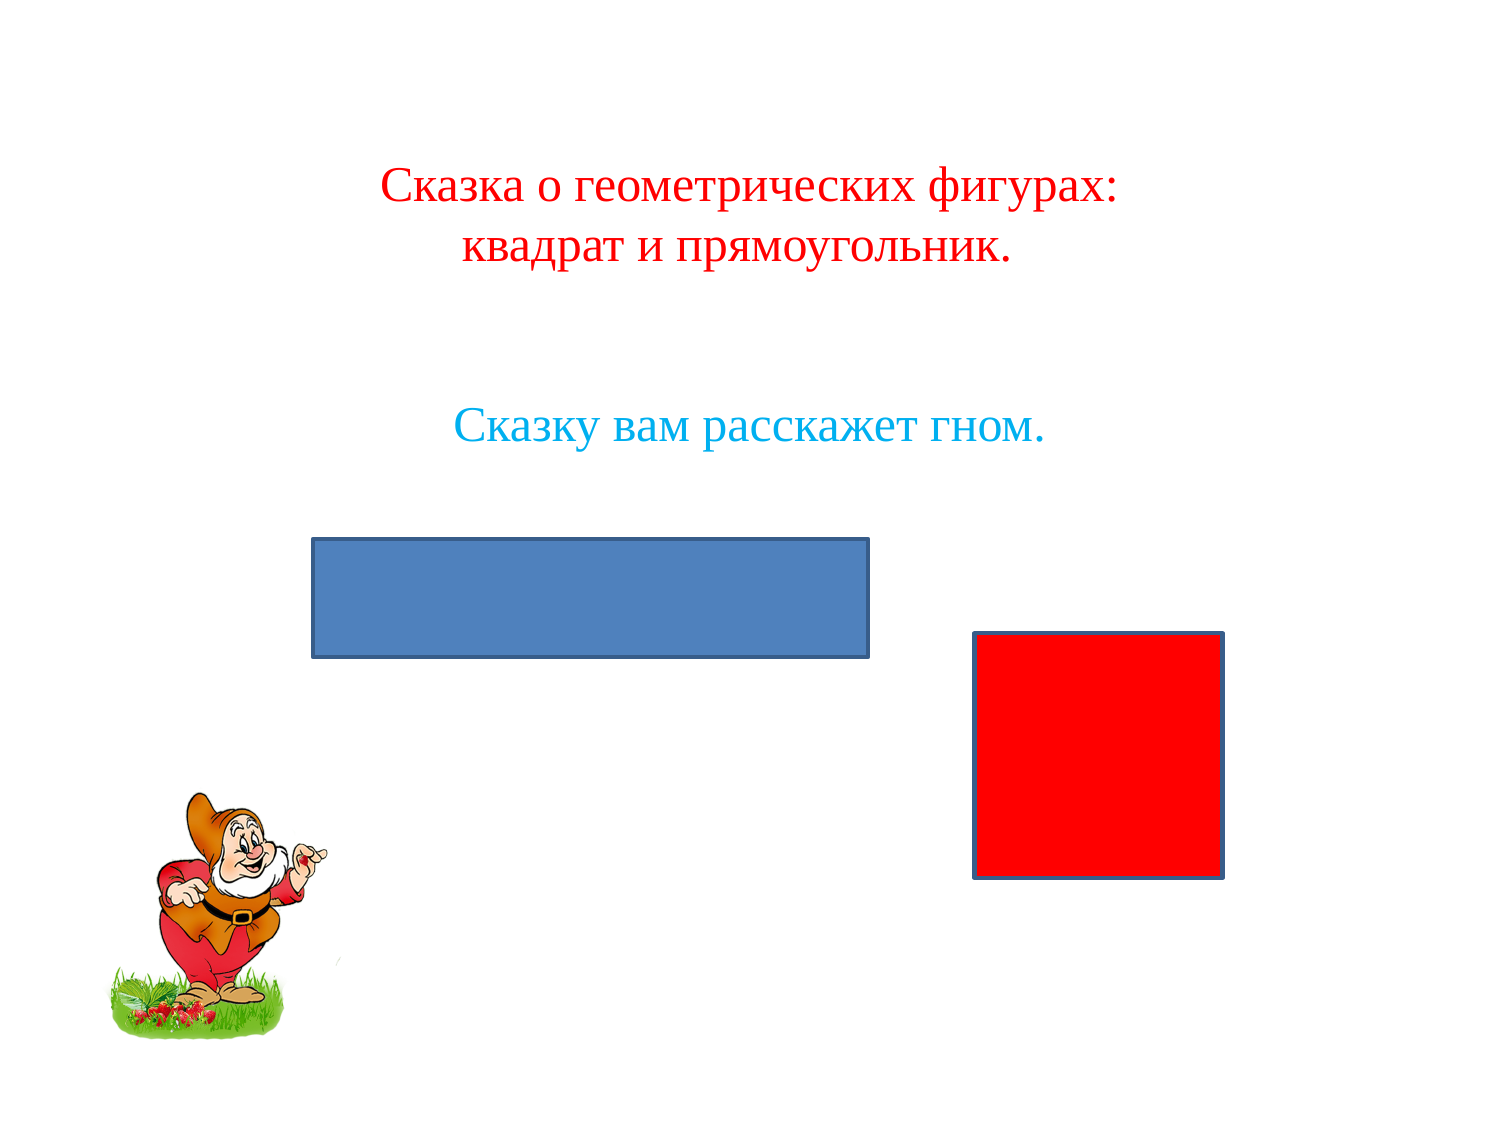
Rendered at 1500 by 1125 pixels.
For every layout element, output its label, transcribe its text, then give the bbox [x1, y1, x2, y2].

picture [100, 786, 433, 1040]
text_box [974, 633, 1223, 878]
text_box [313, 539, 868, 657]
subtitle [194, 397, 1245, 1012]
title Сказка о геометрических фигурах: квадрат и прямоугольник. Сказку вам расскажет гном. [112, 101, 1388, 622]
